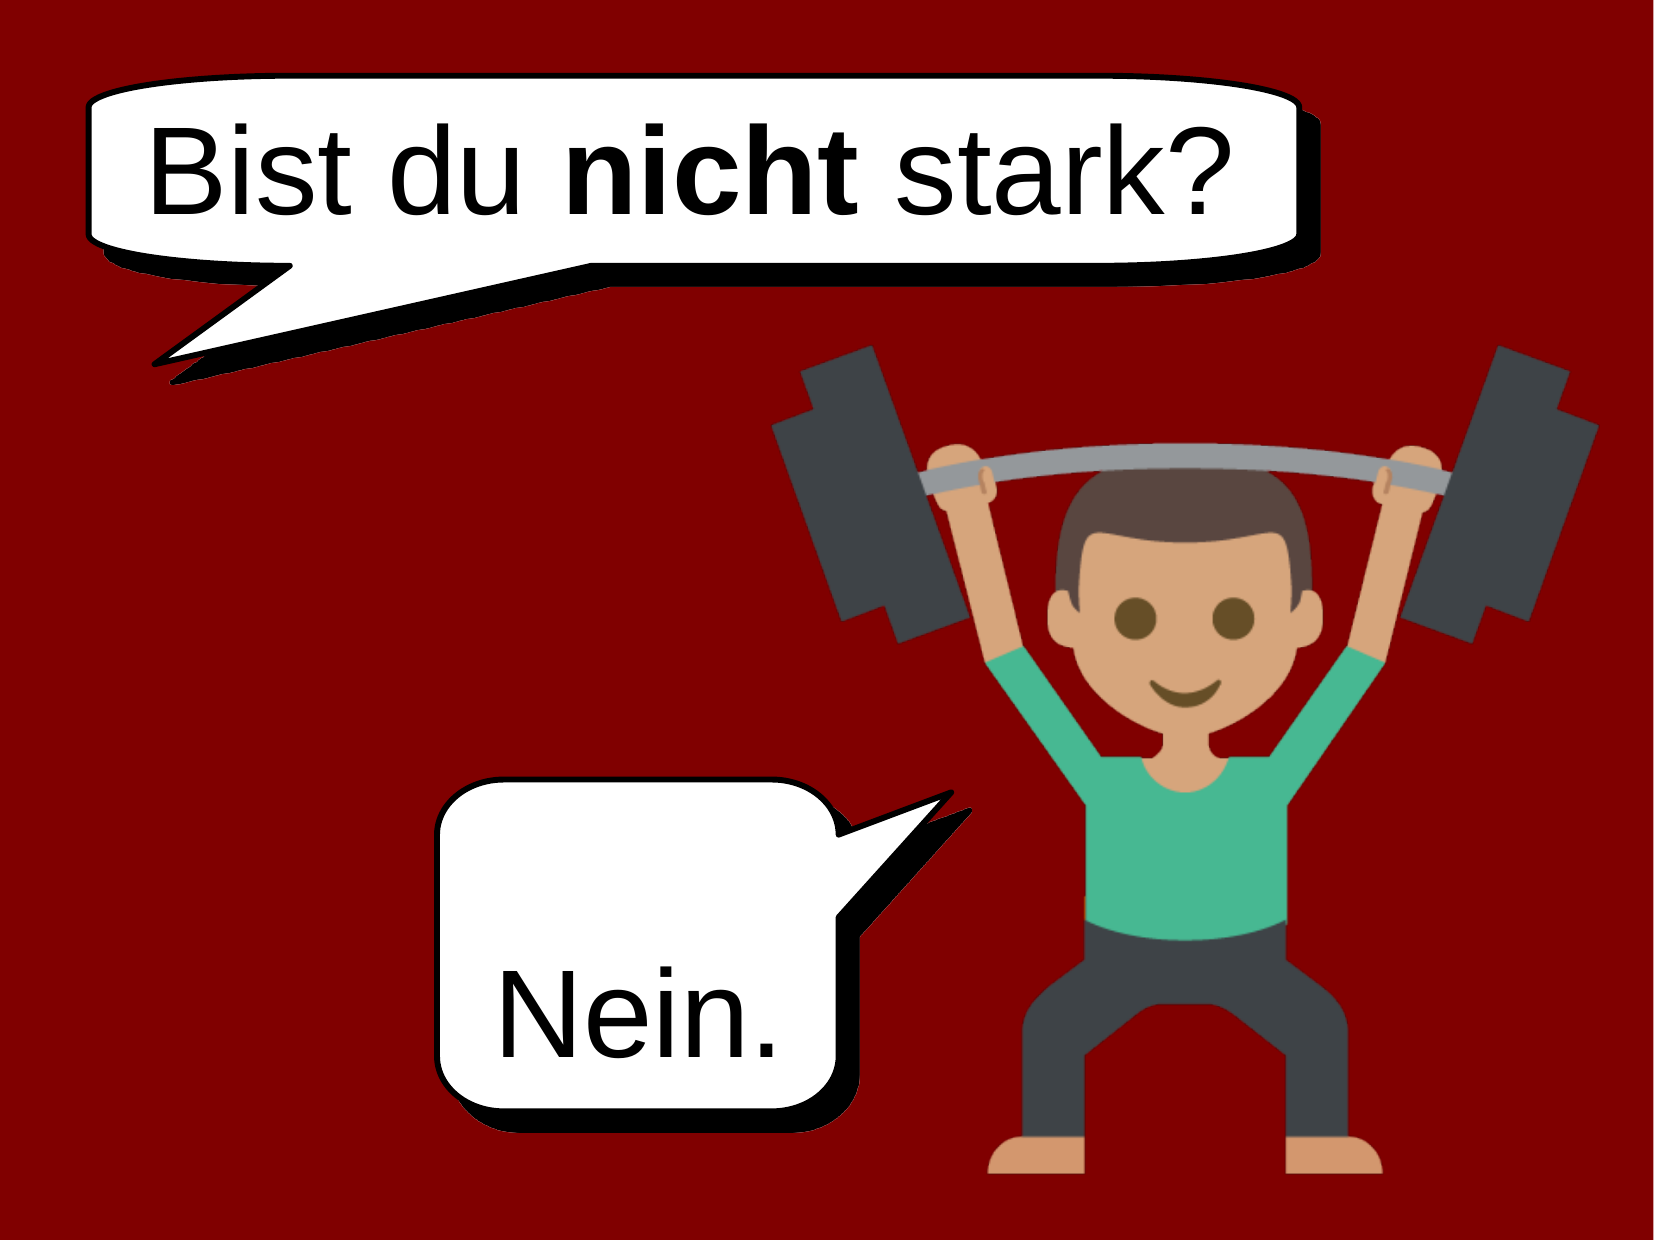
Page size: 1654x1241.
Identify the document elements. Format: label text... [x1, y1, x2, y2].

text_box Bist du nicht stark? [129, 93, 1300, 249]
text_box [437, 779, 952, 1112]
picture [744, 318, 1627, 1202]
text_box Nein. [478, 797, 815, 1092]
text_box [88, 75, 1278, 365]
